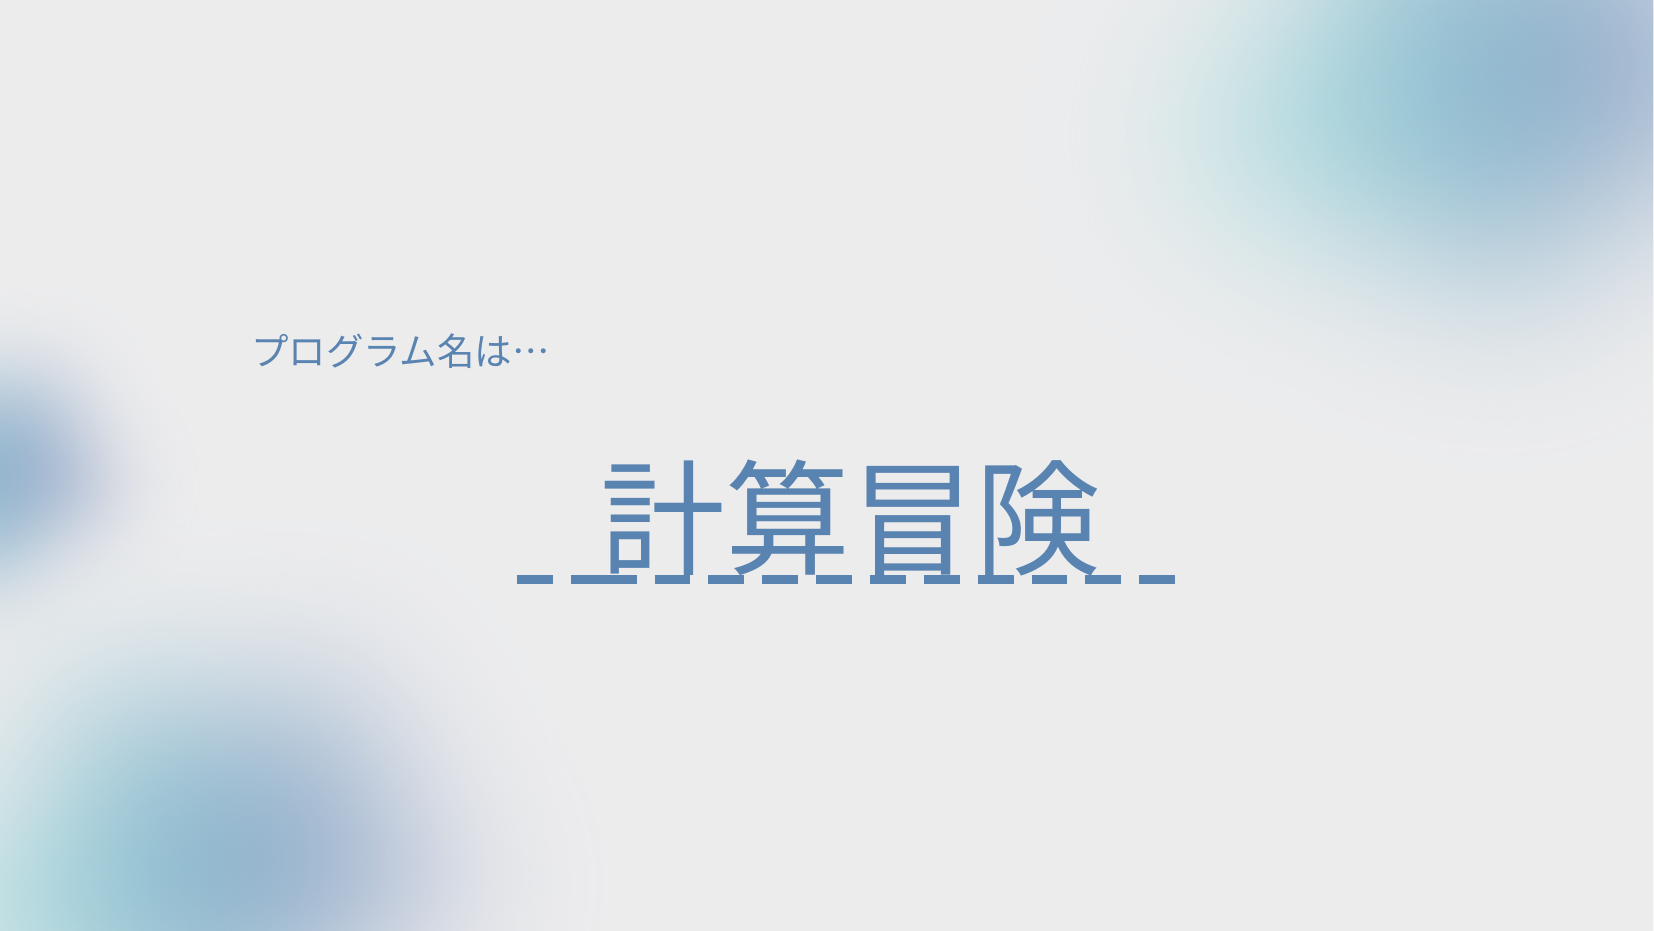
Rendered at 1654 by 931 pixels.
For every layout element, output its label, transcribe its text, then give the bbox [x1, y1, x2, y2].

picture [0, 0, 1654, 931]
text_box プログラム名は… [236, 314, 565, 384]
text_box 計算冒険 [501, 413, 1388, 610]
